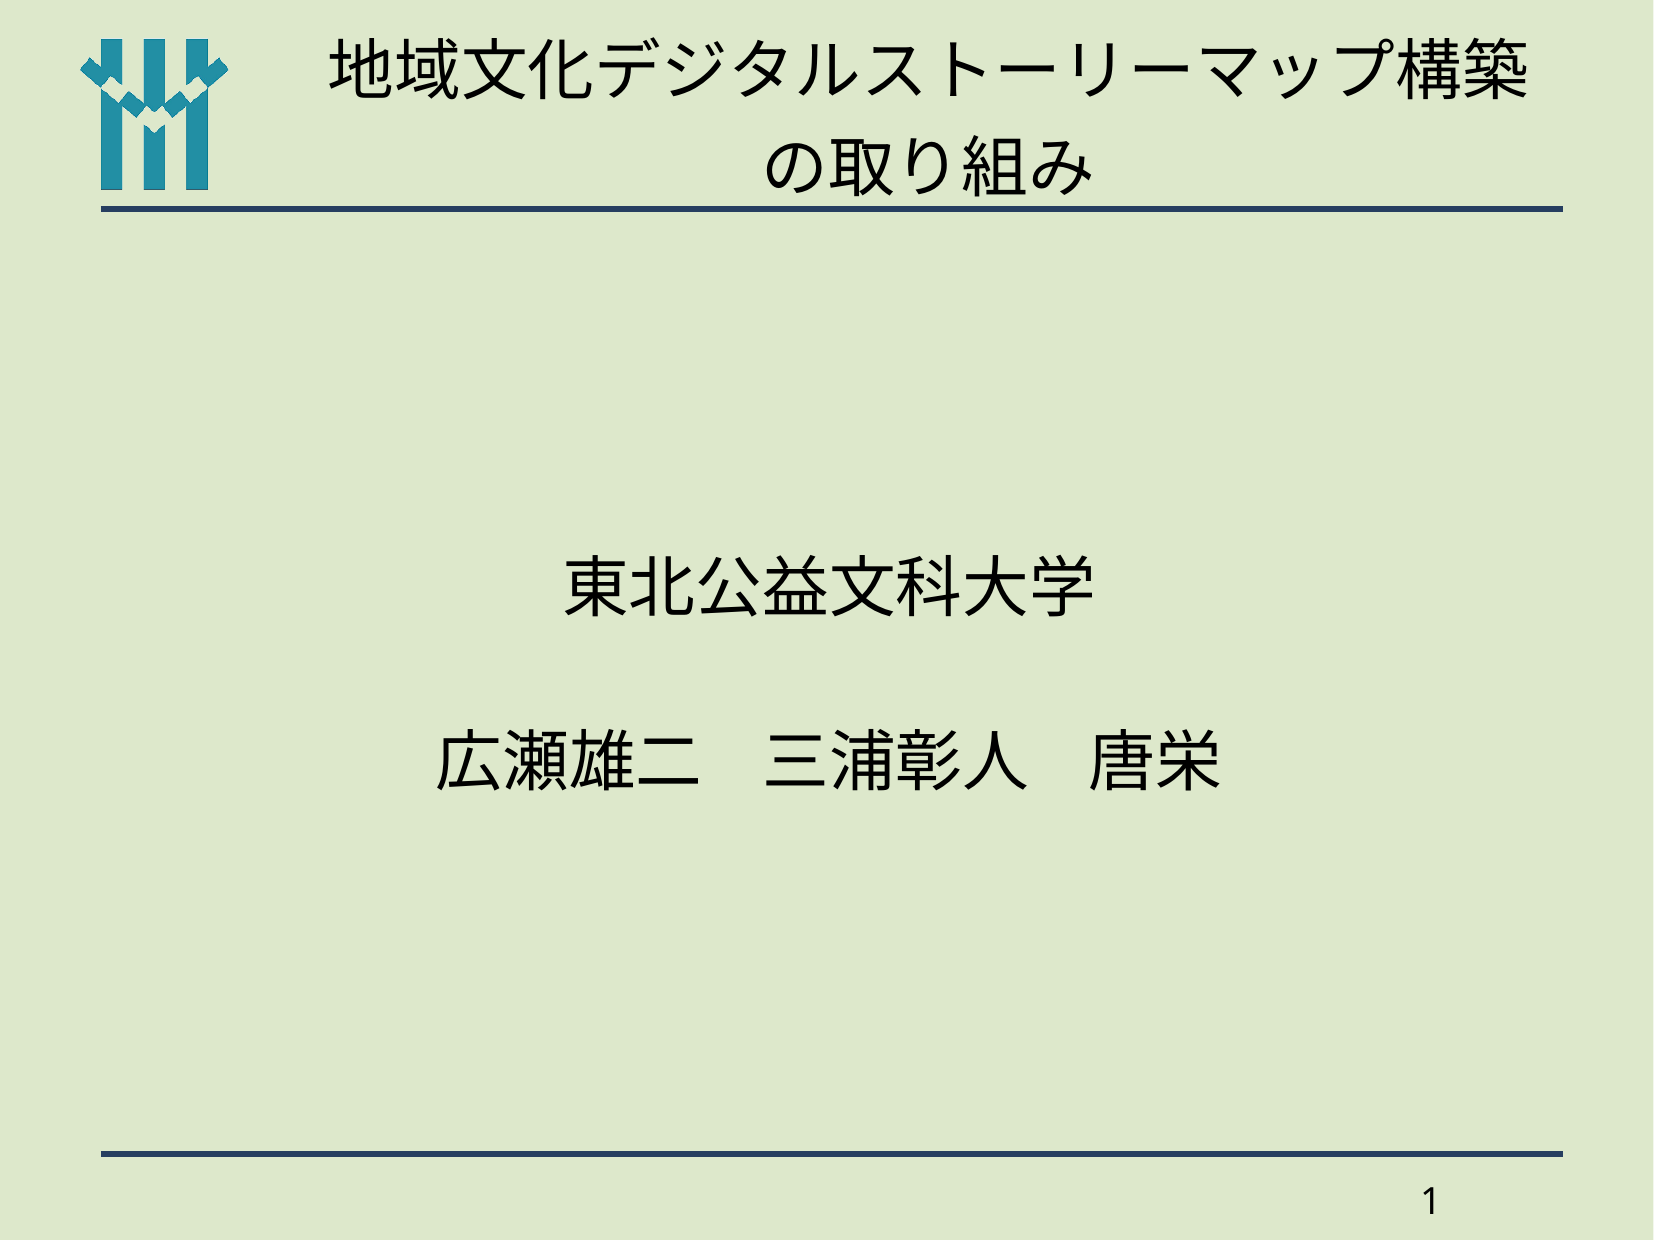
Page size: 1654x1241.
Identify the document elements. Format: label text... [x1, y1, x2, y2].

picture [59, 15, 249, 209]
title 地域文化デジタルストーリーマップ構築の取り組み [295, 24, 1561, 203]
subtitle 東北公益文科大学 広瀬雄二 三浦彰人 唐栄 [123, 309, 1536, 1030]
